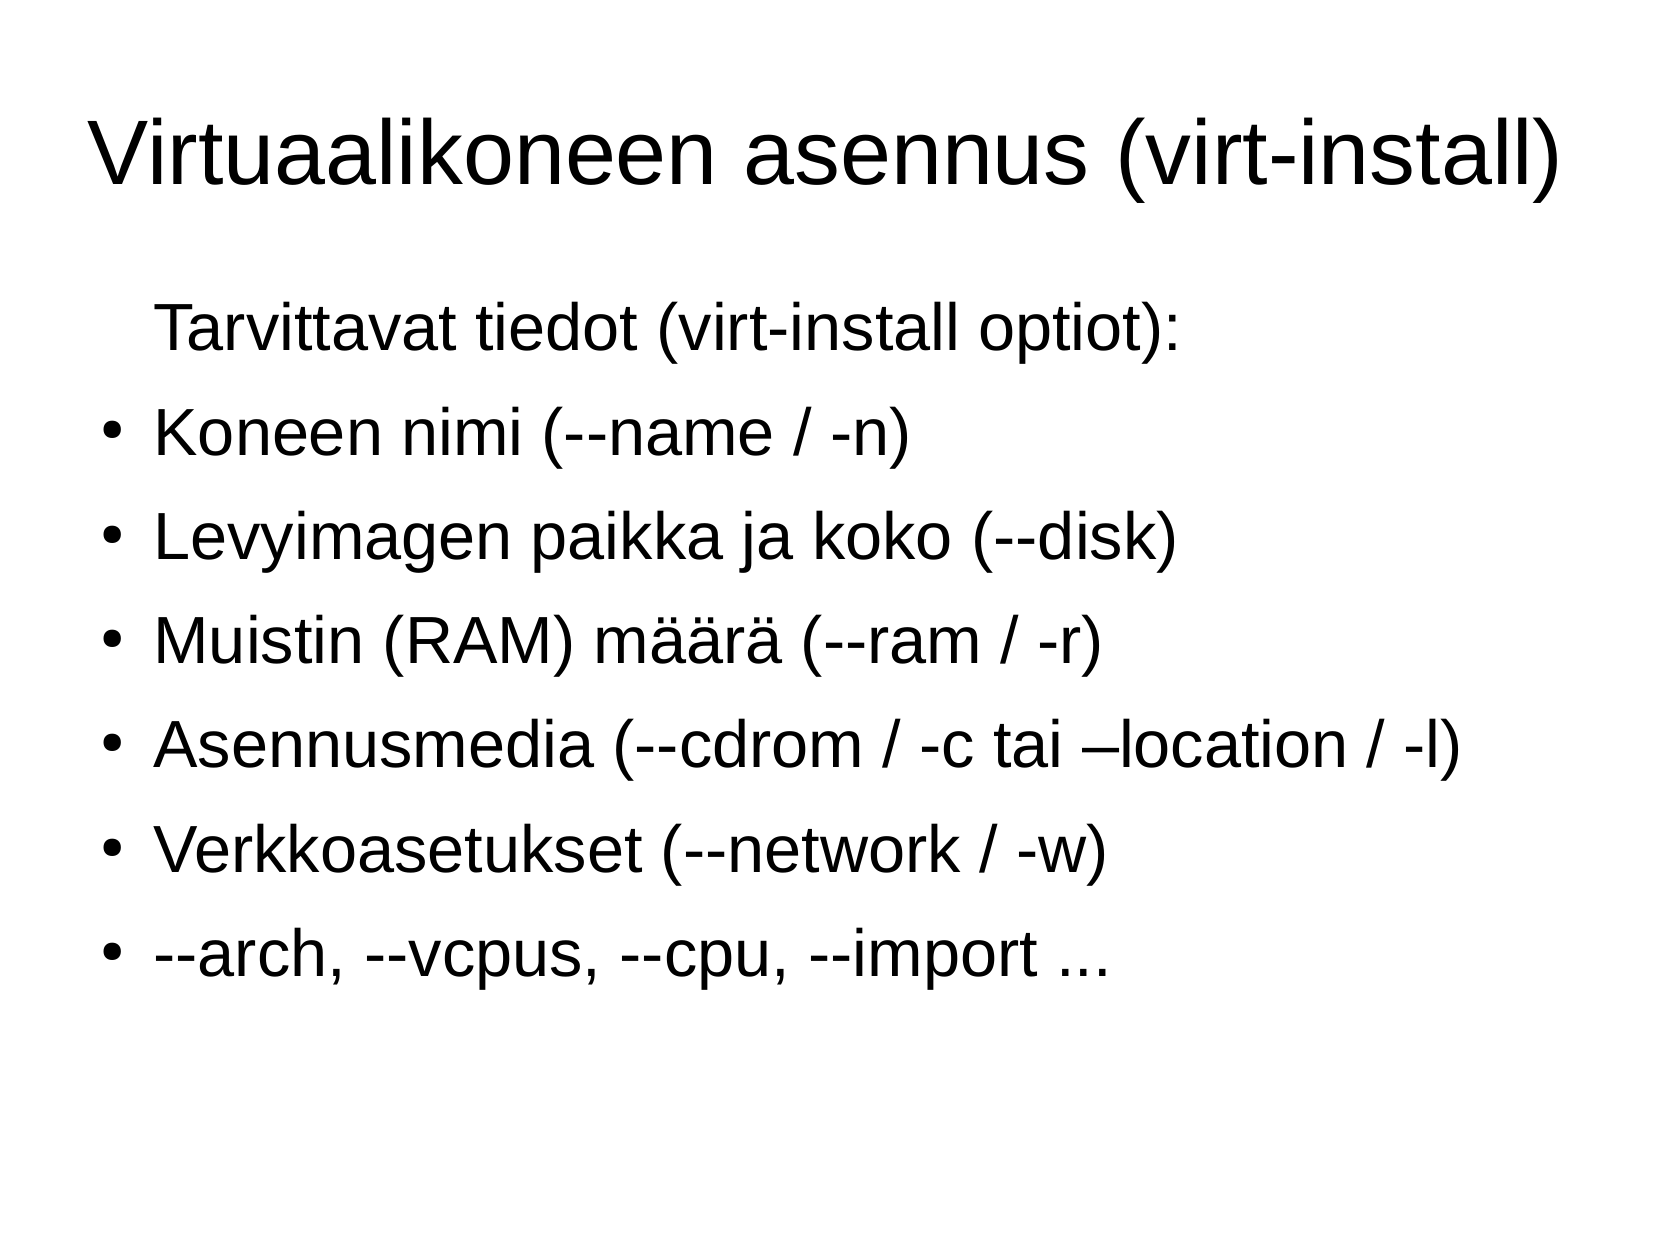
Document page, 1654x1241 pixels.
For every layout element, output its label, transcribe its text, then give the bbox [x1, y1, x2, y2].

list Tarvittavat tiedot (virt-install optiot): Koneen nimi (--name / -n) Levyimagen paikka ja koko (--disk) Muistin (RAM) määrä (--ram / -r) Asennusmedia (--cdrom / -c tai –location / -l) Verkkoasetukset (--network / -w) --arch, --vcpus, --cpu, --import ... [82, 290, 1571, 1010]
title Virtuaalikoneen asennus (virt-install) [82, 49, 1571, 257]
